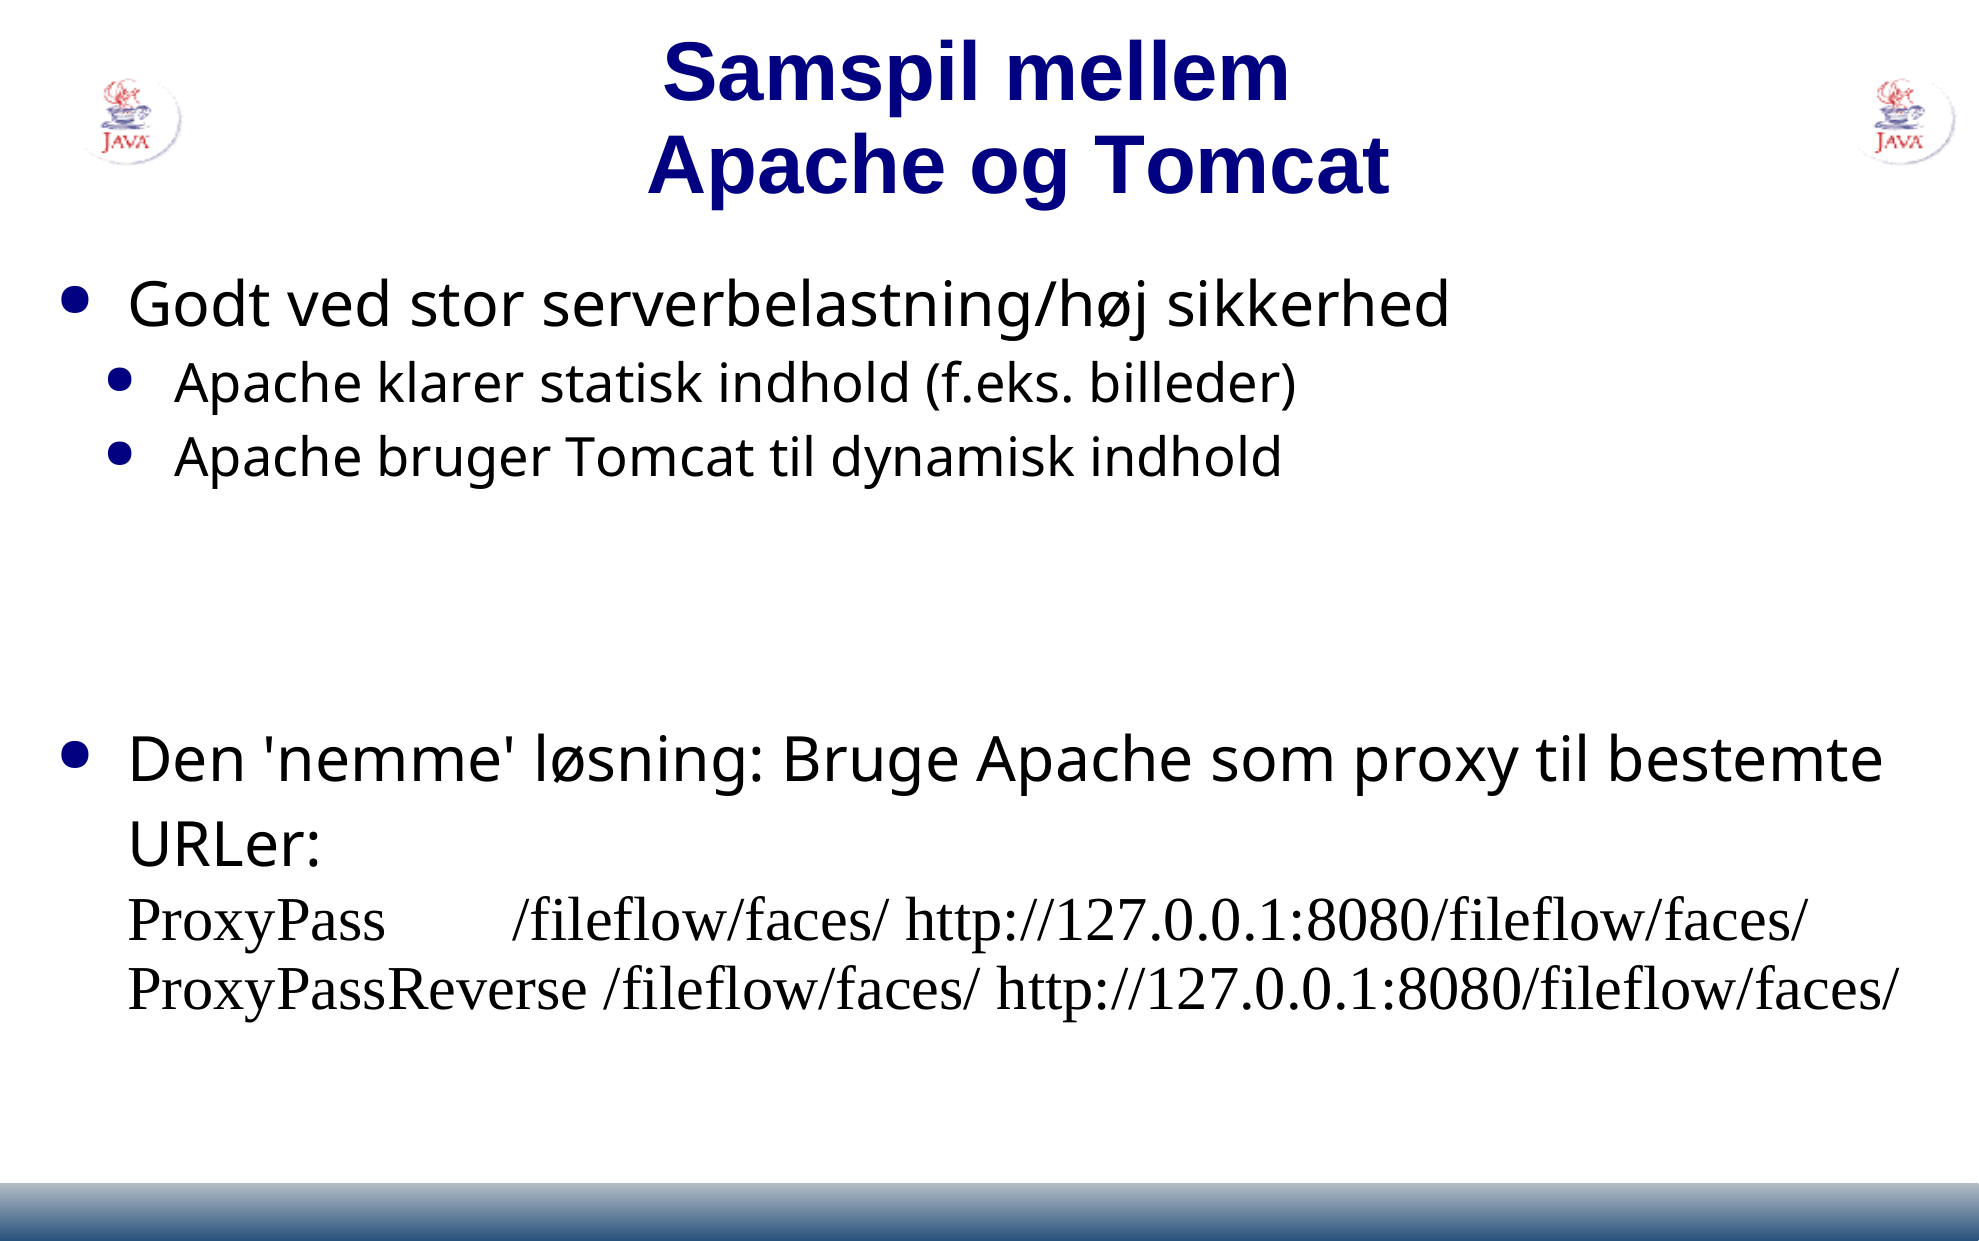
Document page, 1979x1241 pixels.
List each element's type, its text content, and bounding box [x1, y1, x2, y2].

picture [69, 71, 142, 169]
picture [1842, 71, 1961, 169]
list Godt ved stor serverbelastning/høj sikkerhed Apache klarer statisk indhold (f.eks. billeder) Apache bruger Tomcat til dynamisk indhold Den 'nemme' løsning: Bruge Apache som proxy til bestemte URLer: ProxyPass /fileflow/faces/ http://127.0.0.1:8080/fileflow/faces/ ProxyPassReverse /fileflow/faces/ http://127.0.0.1:8080/fileflow/faces/ [44, 259, 1952, 1200]
title Samspil mellem Apache og Tomcat [142, 10, 1835, 226]
